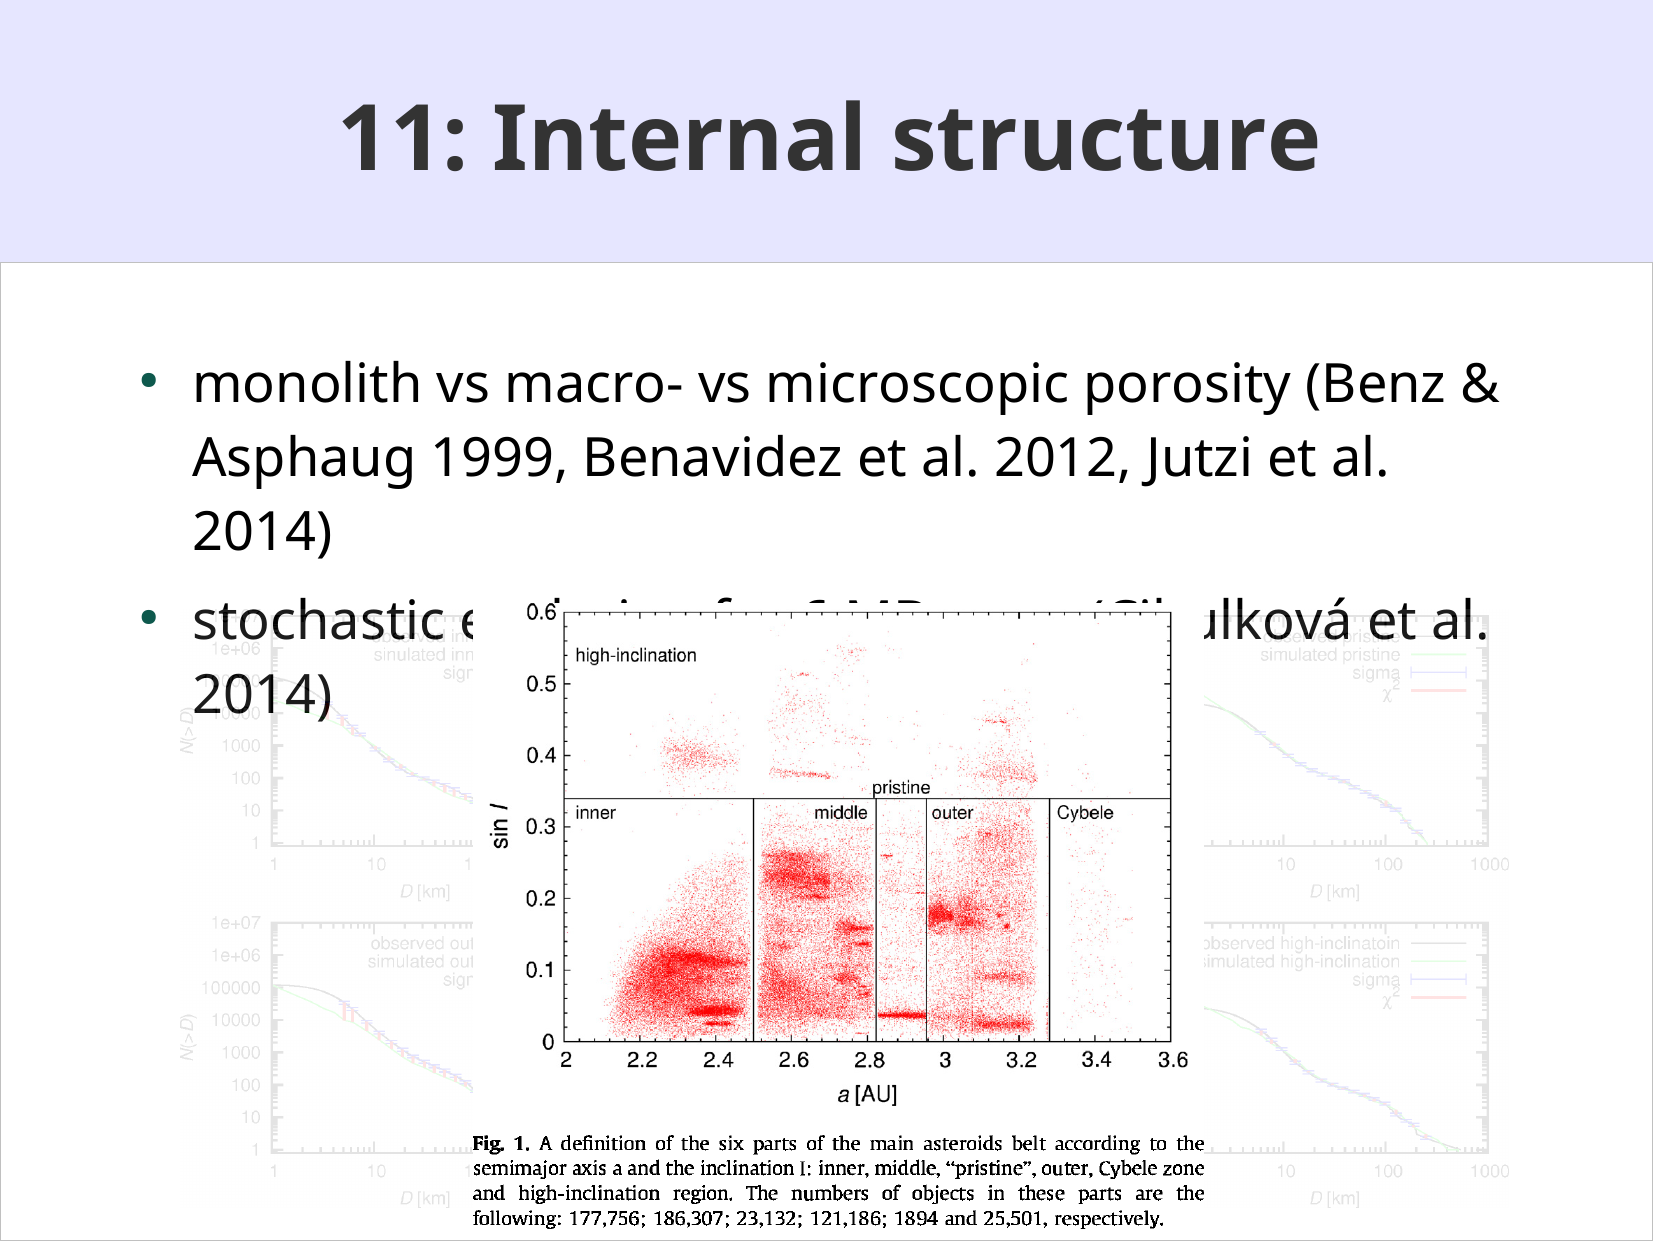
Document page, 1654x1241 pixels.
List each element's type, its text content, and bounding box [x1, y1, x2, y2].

list monolith vs macro- vs microscopic porosity (Benz & Asphaug 1999, Benavidez et al. 2012, Jutzi et al. 2014) stochastic evolution for 6 MB parts (Cibulková et al. 2014) [121, 344, 1534, 1065]
title 11: Internal structure [124, 31, 1536, 239]
picture [180, 603, 1509, 1229]
